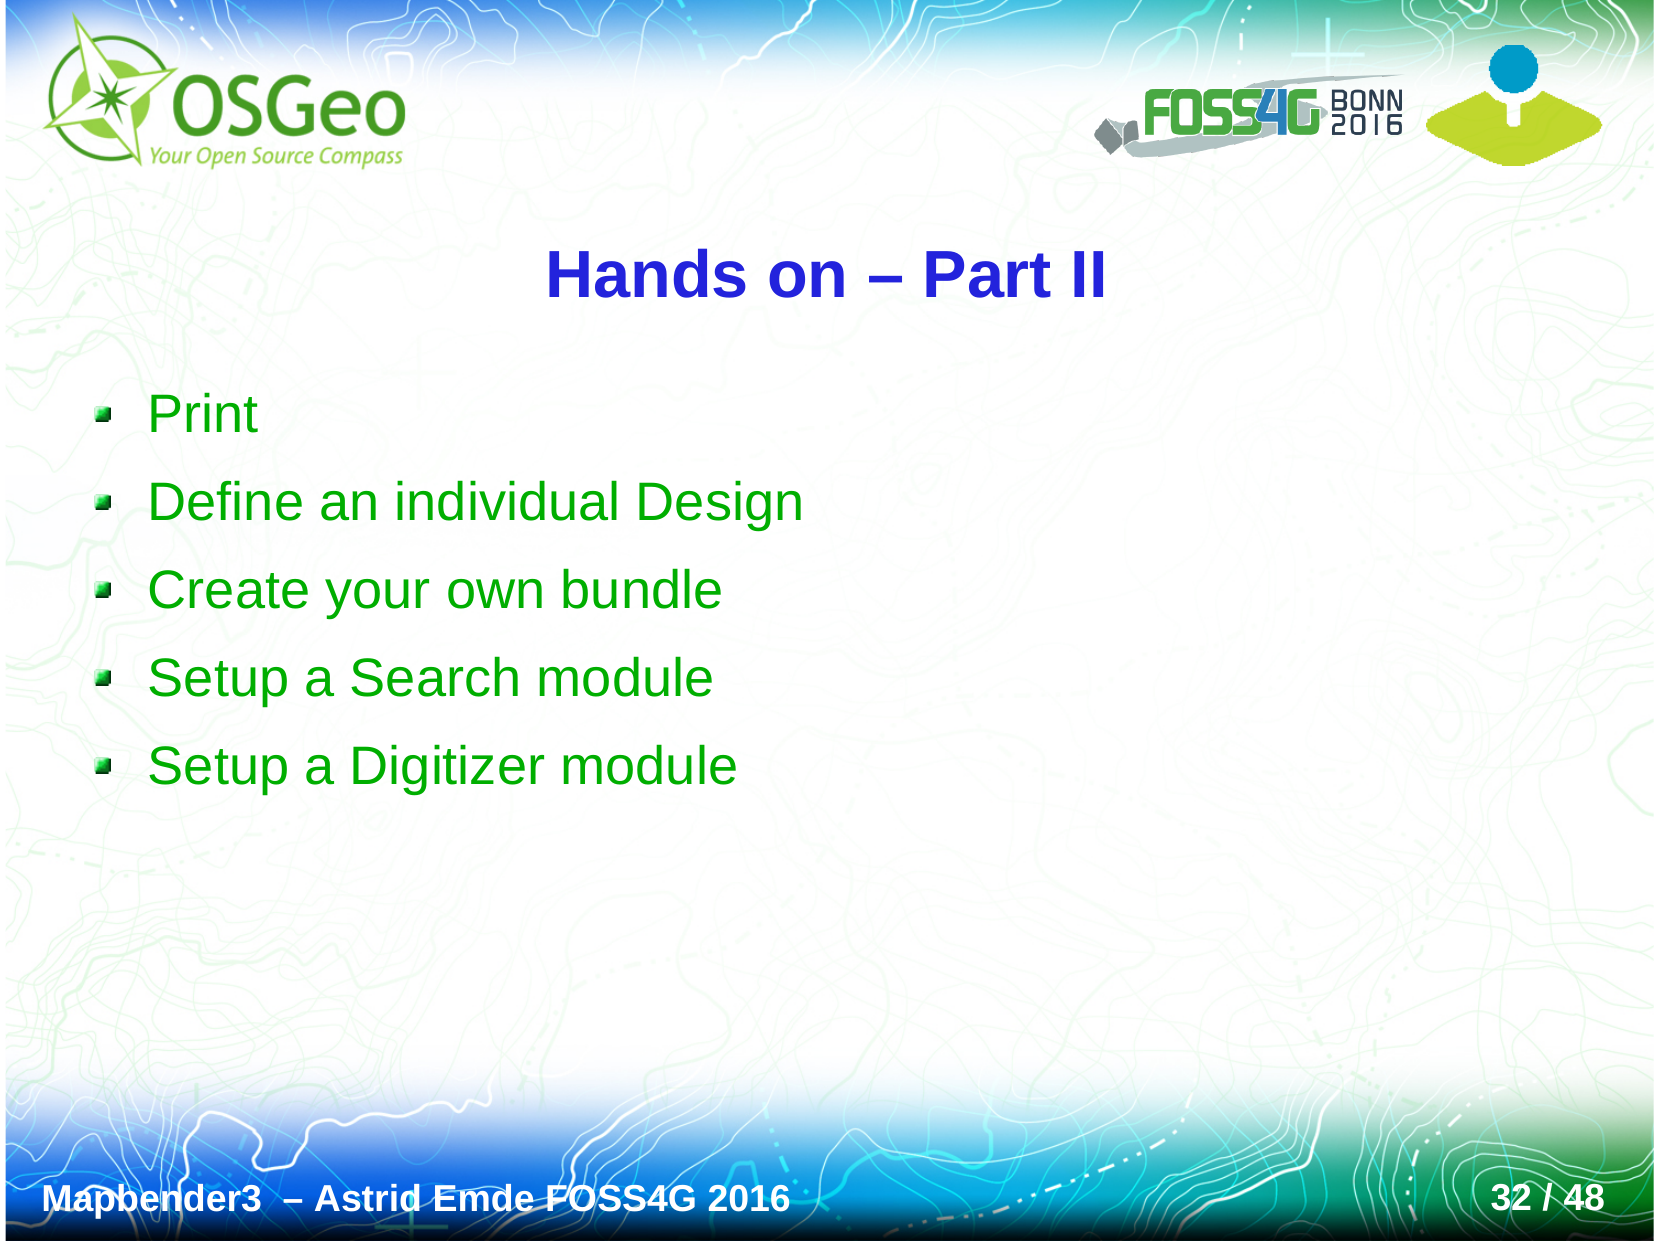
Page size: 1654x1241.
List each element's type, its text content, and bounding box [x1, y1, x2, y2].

picture [5, 0, 1654, 1241]
title Hands on – Part II [82, 200, 1571, 349]
list Print Define an individual Design Create your own bundle Setup a Search module Setup a Digitizer module [76, 383, 1565, 1188]
